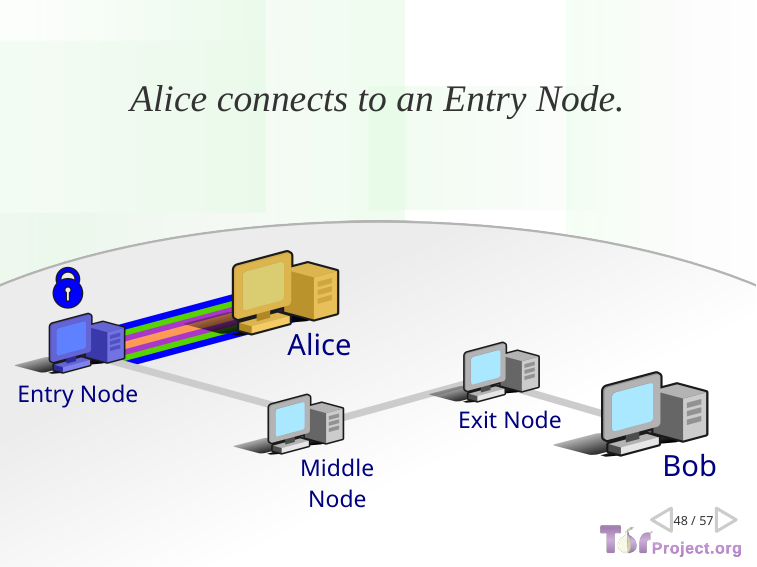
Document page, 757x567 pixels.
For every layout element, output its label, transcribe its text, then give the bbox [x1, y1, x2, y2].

text_box <number> / 61 [618, 504, 756, 555]
picture [0, 0, 757, 567]
text_box Middle Node [253, 444, 422, 488]
text_box [716, 508, 737, 532]
text_box Entry Node [0, 371, 162, 414]
text_box Bob [633, 438, 747, 489]
text_box Alice [263, 317, 376, 368]
text_box Exit Node [426, 396, 595, 440]
text_box [651, 508, 672, 532]
text_box Alice connects to an Entry Node. [0, 70, 756, 127]
